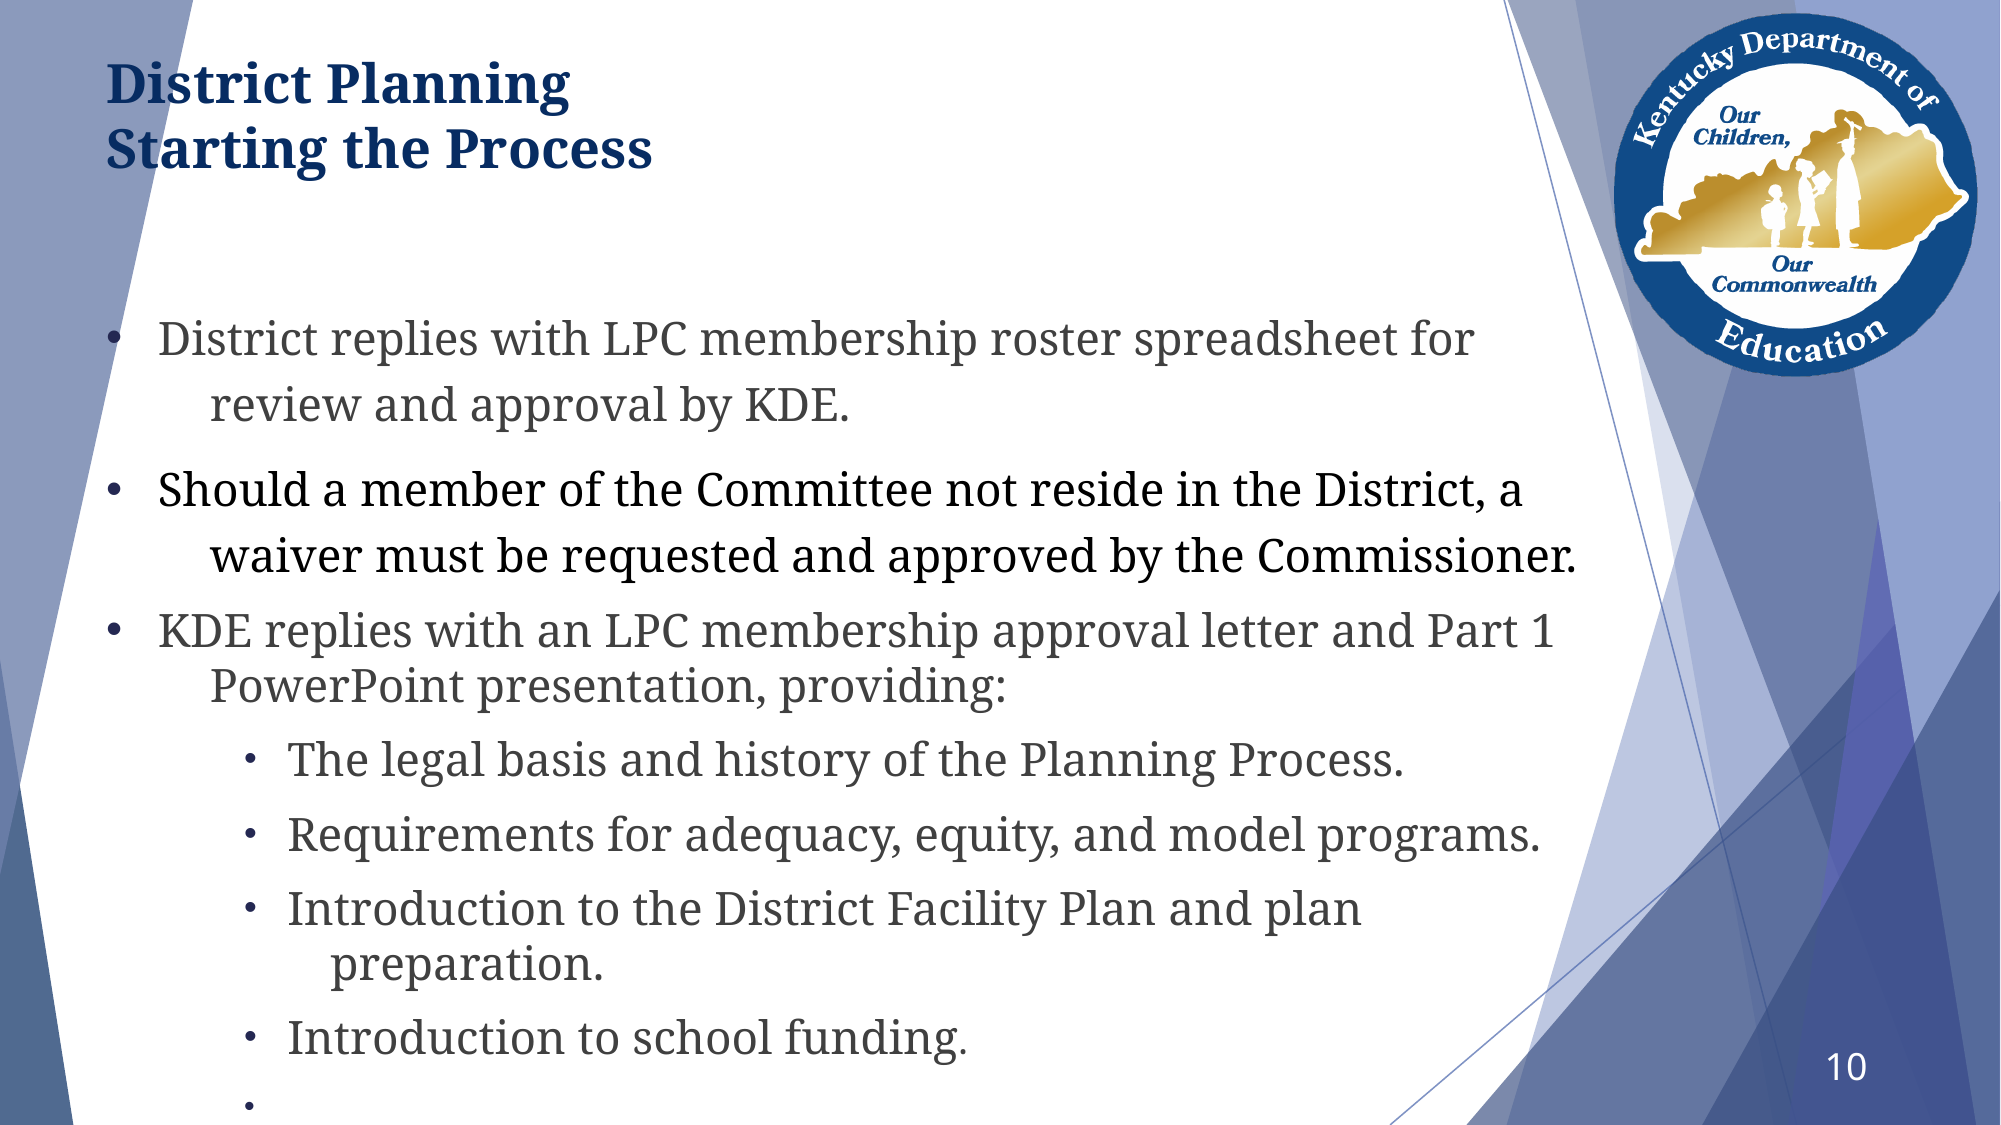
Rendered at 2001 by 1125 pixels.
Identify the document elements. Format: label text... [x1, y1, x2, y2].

title District Planning Starting the Process [190, 0, 1511, 213]
text_box [1809, 1035, 1922, 1096]
list District replies with LPC membership roster spreadsheet for review and approval by KDE. Should a member of the Committee not reside in the District, a waiver must be requested and approved by the Commissioner. KDE replies with an LPC membership approval letter and Part 1 PowerPoint presentation, providing: The legal basis and history of the Planning Process. Requirements for adequacy, equity, and model programs. Introduction to the District Facility Plan and plan preparation. Introduction to school funding. [132, 262, 1607, 1125]
